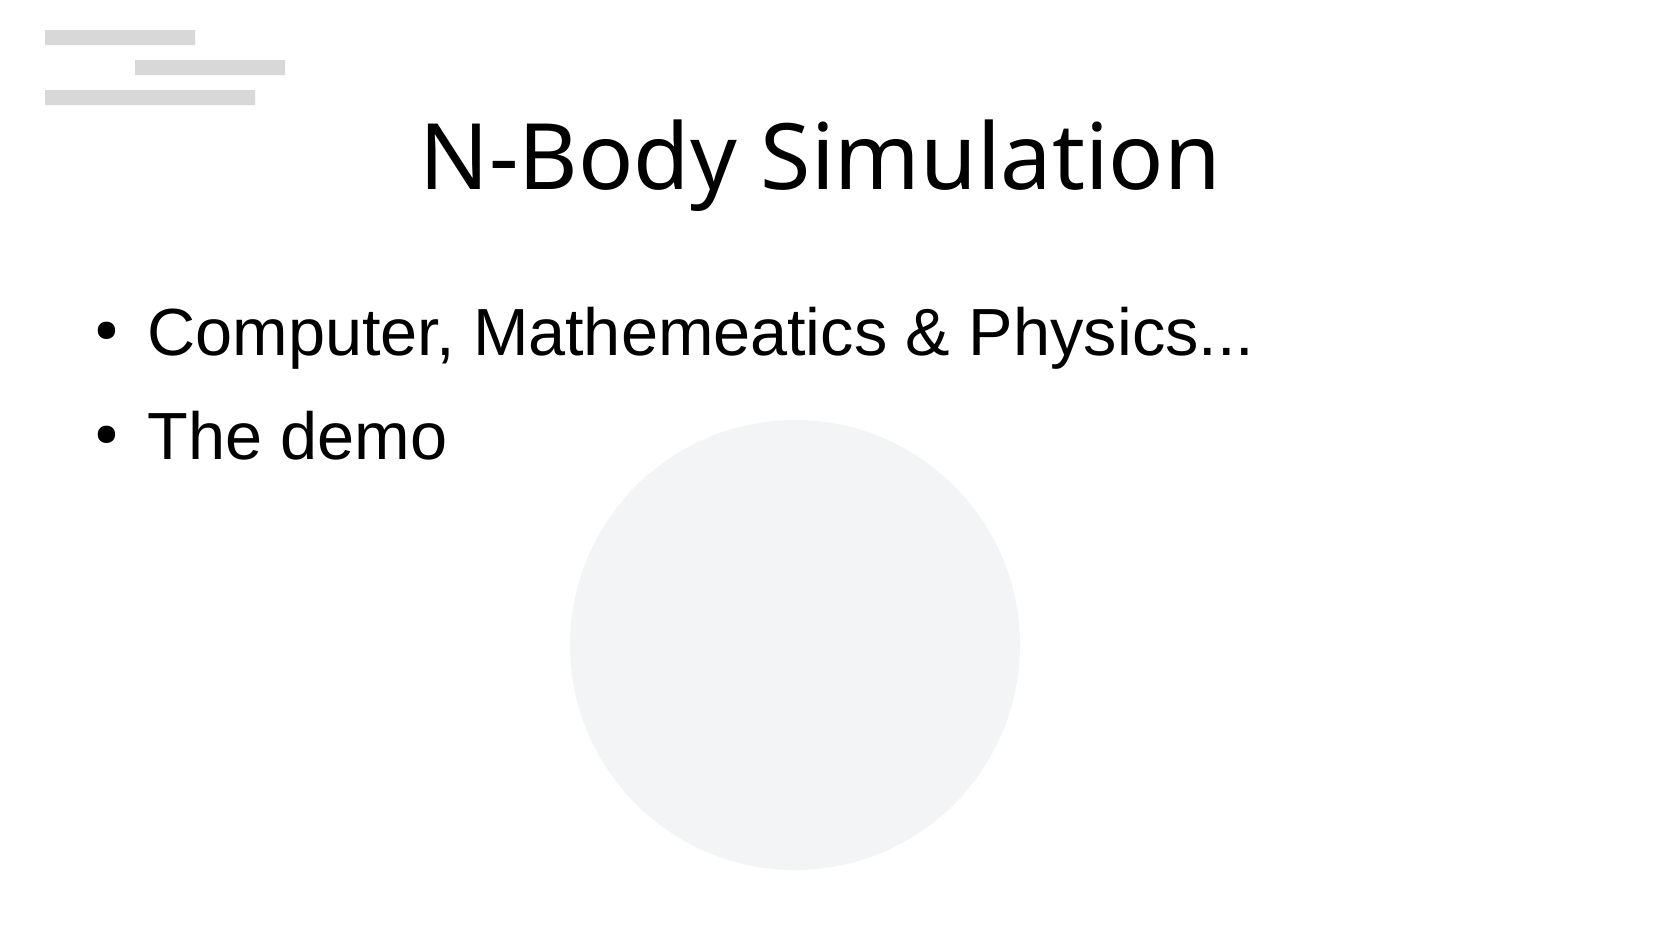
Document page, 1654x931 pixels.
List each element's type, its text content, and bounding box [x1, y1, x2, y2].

list Computer, Mathemeatics & Physics... The demo [76, 295, 1565, 835]
title N-Body Simulation [76, 76, 1565, 233]
